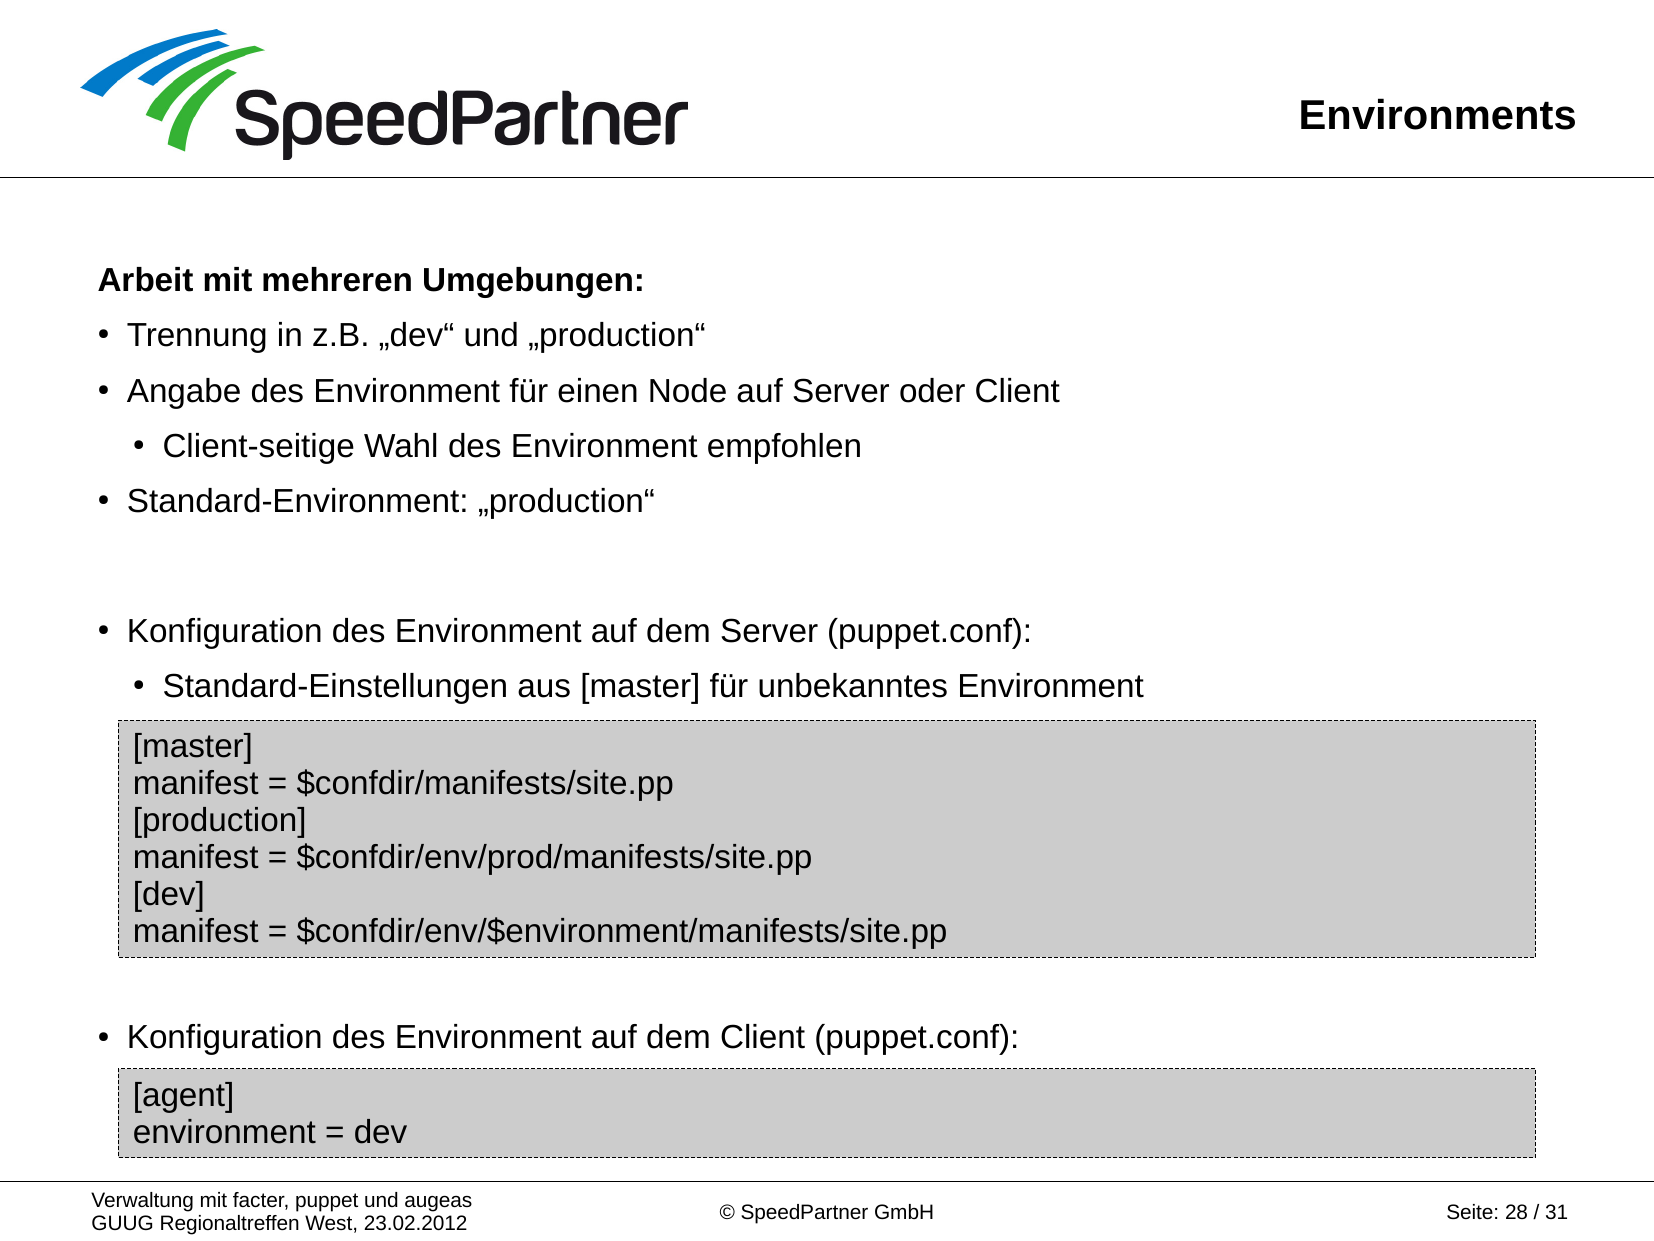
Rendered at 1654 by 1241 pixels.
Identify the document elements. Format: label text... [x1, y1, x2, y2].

title Environments [590, 70, 1577, 160]
text_box [agent] environment = dev [118, 1068, 1536, 1158]
picture [80, 29, 688, 160]
text_box Arbeit mit mehreren Umgebungen: Trennung in z.B. „dev“ und „production“ Angabe des Environment für einen Node auf Server oder Client Client-seitige Wahl des Environment empfohlen Standard-Environment: „production“ Konfiguration des Environment auf dem Server (puppet.conf): Standard-Einstellungen aus [master] für unbekanntes Environment Konfiguration des Environment auf dem Client (puppet.conf): [82, 253, 1565, 1177]
text_box [master] manifest = $confdir/manifests/site.pp [production] manifest = $confdir/env/prod/manifests/site.pp [dev] manifest = $confdir/env/$environment/manifests/site.pp [118, 720, 1536, 958]
